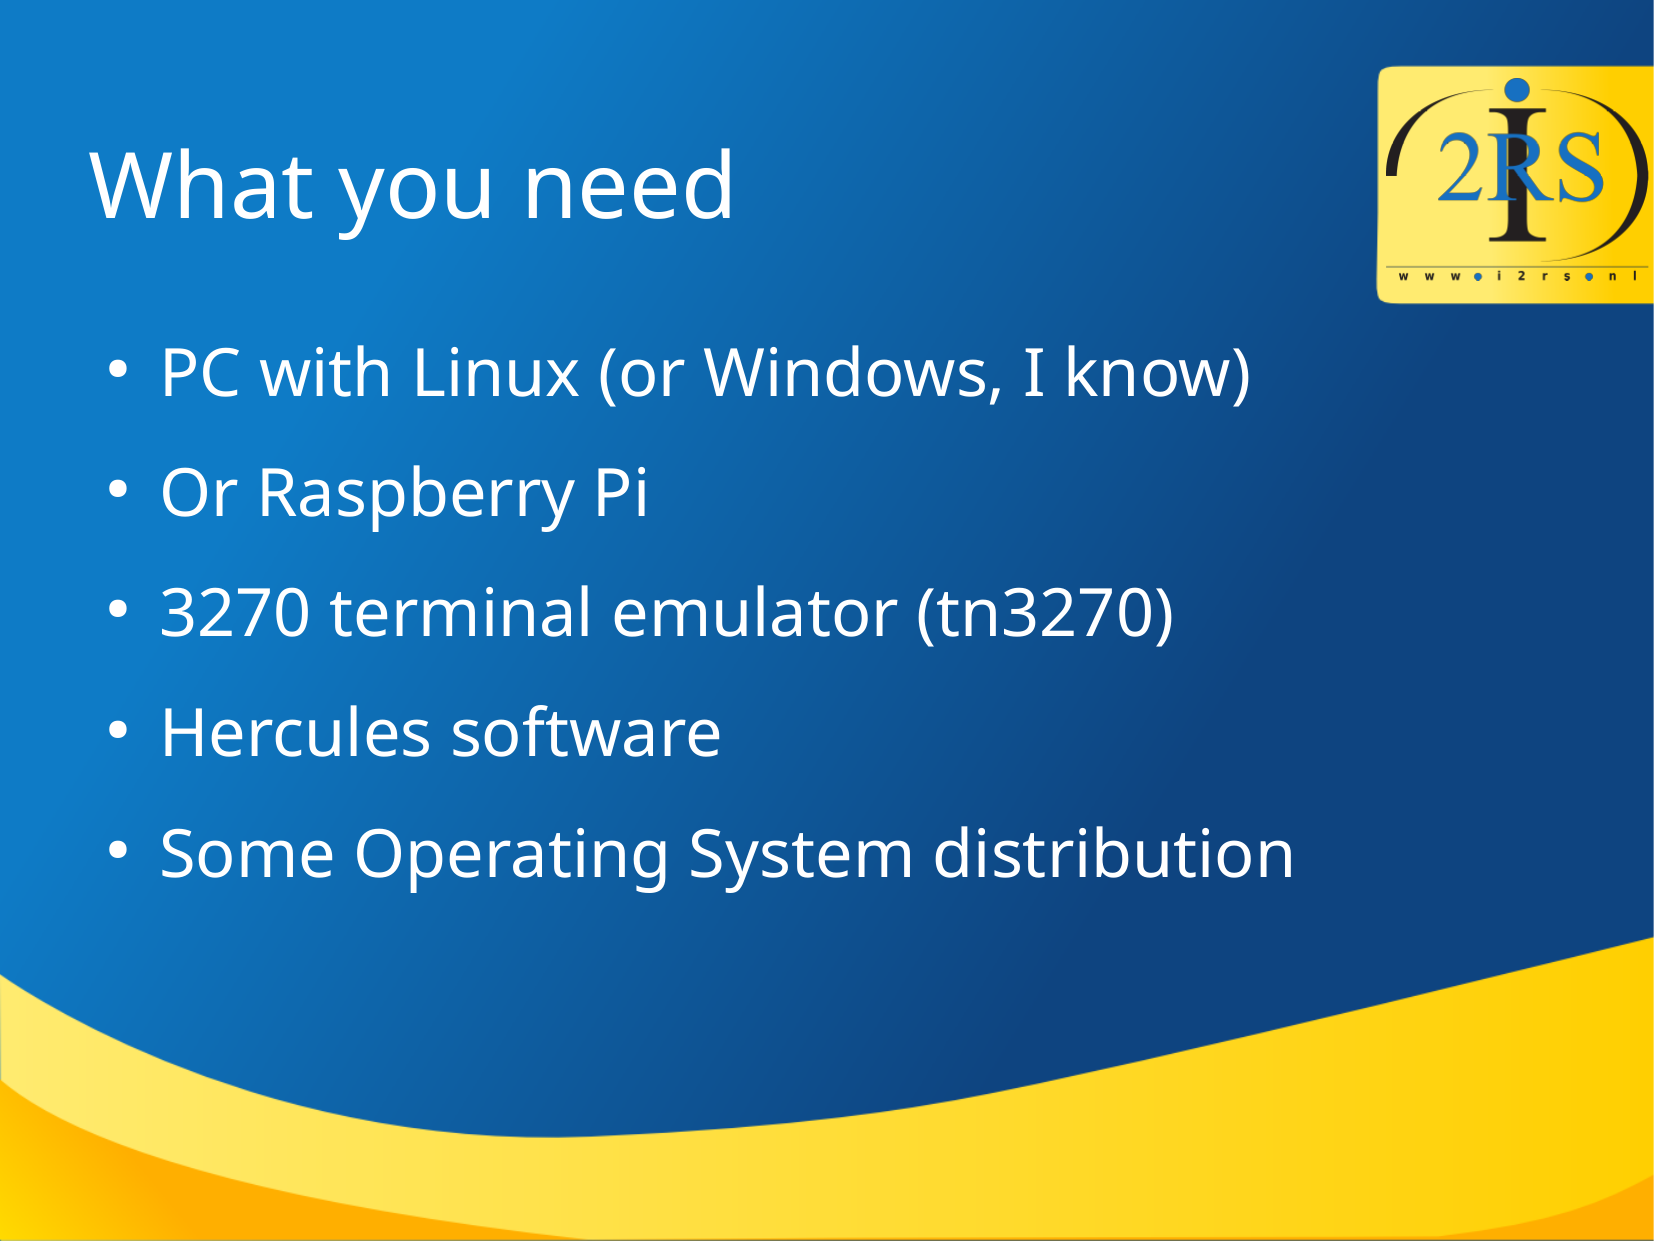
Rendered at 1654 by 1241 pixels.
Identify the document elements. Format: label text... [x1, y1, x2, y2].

picture [0, 0, 1654, 1241]
title What you need [88, 70, 1335, 296]
list PC with Linux (or Windows, I know) Or Raspberry Pi 3270 terminal emulator (tn3270) Hercules software Some Operating System distribution [88, 324, 1565, 945]
